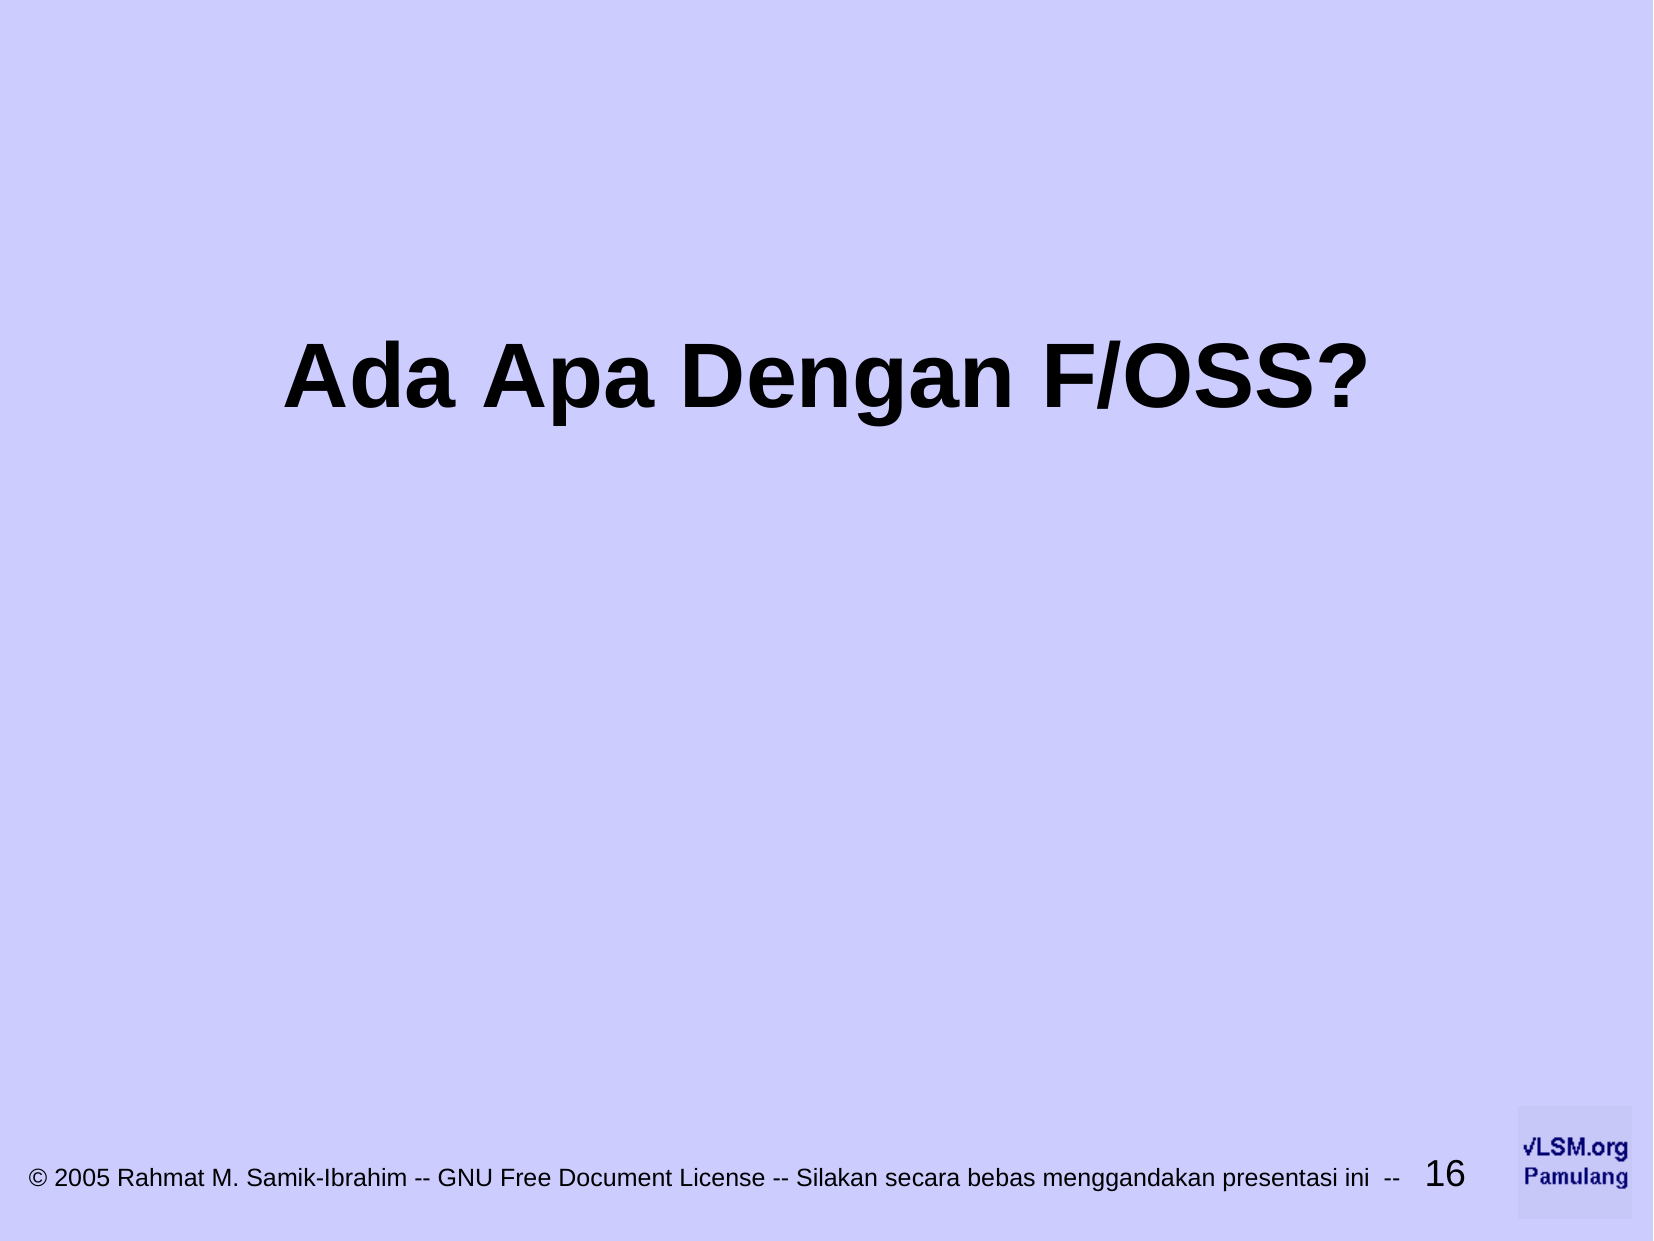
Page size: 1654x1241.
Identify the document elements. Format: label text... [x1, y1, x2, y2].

title Ada Apa Dengan F/OSS? [36, 320, 1621, 431]
picture [1518, 1106, 1632, 1219]
